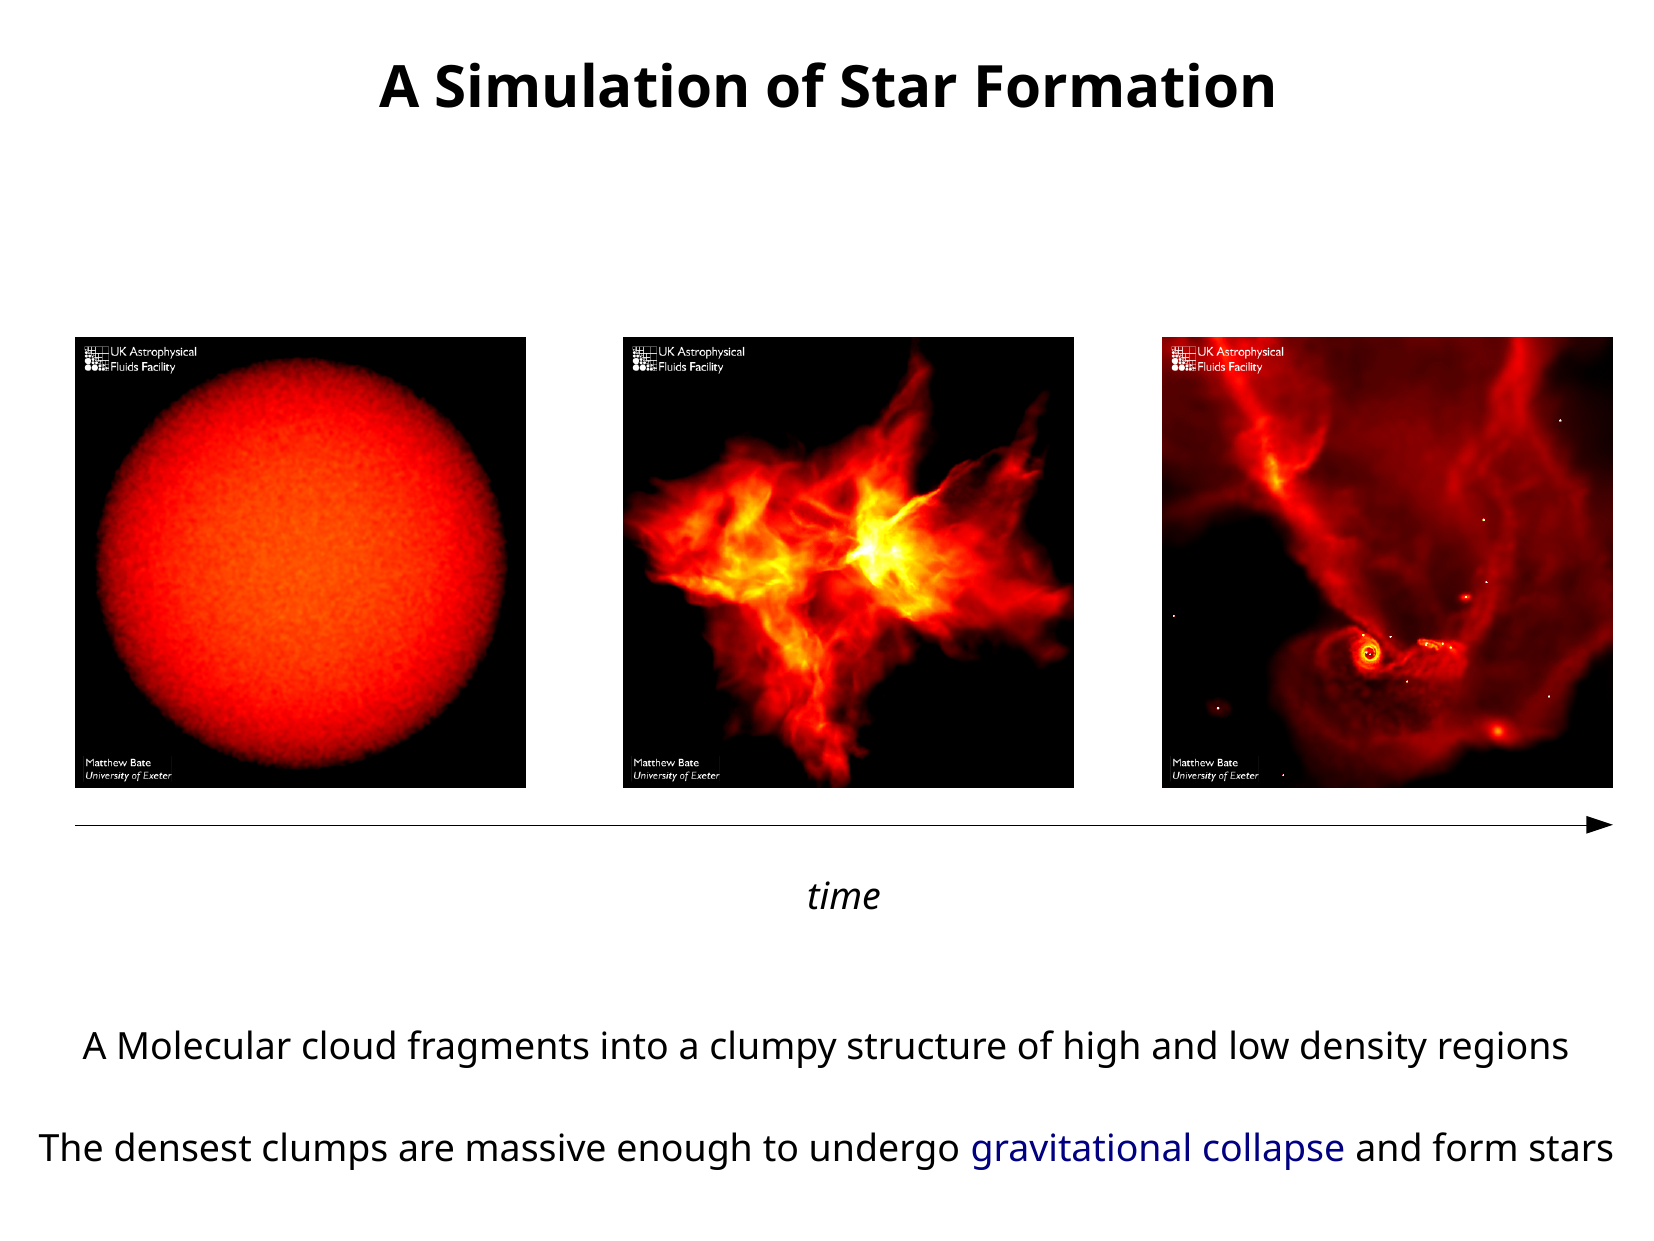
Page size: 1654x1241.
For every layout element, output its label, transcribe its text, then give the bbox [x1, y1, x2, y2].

picture [1162, 337, 1613, 788]
text_box time [75, 862, 1613, 930]
picture [623, 337, 1074, 788]
text_box A Molecular cloud fragments into a clumpy structure of high and low density regions The densest clumps are massive enough to undergo gravitational collapse and form stars [0, 1012, 1654, 1185]
picture [75, 337, 526, 788]
text_box A Simulation of Star Formation [3, 37, 1654, 134]
